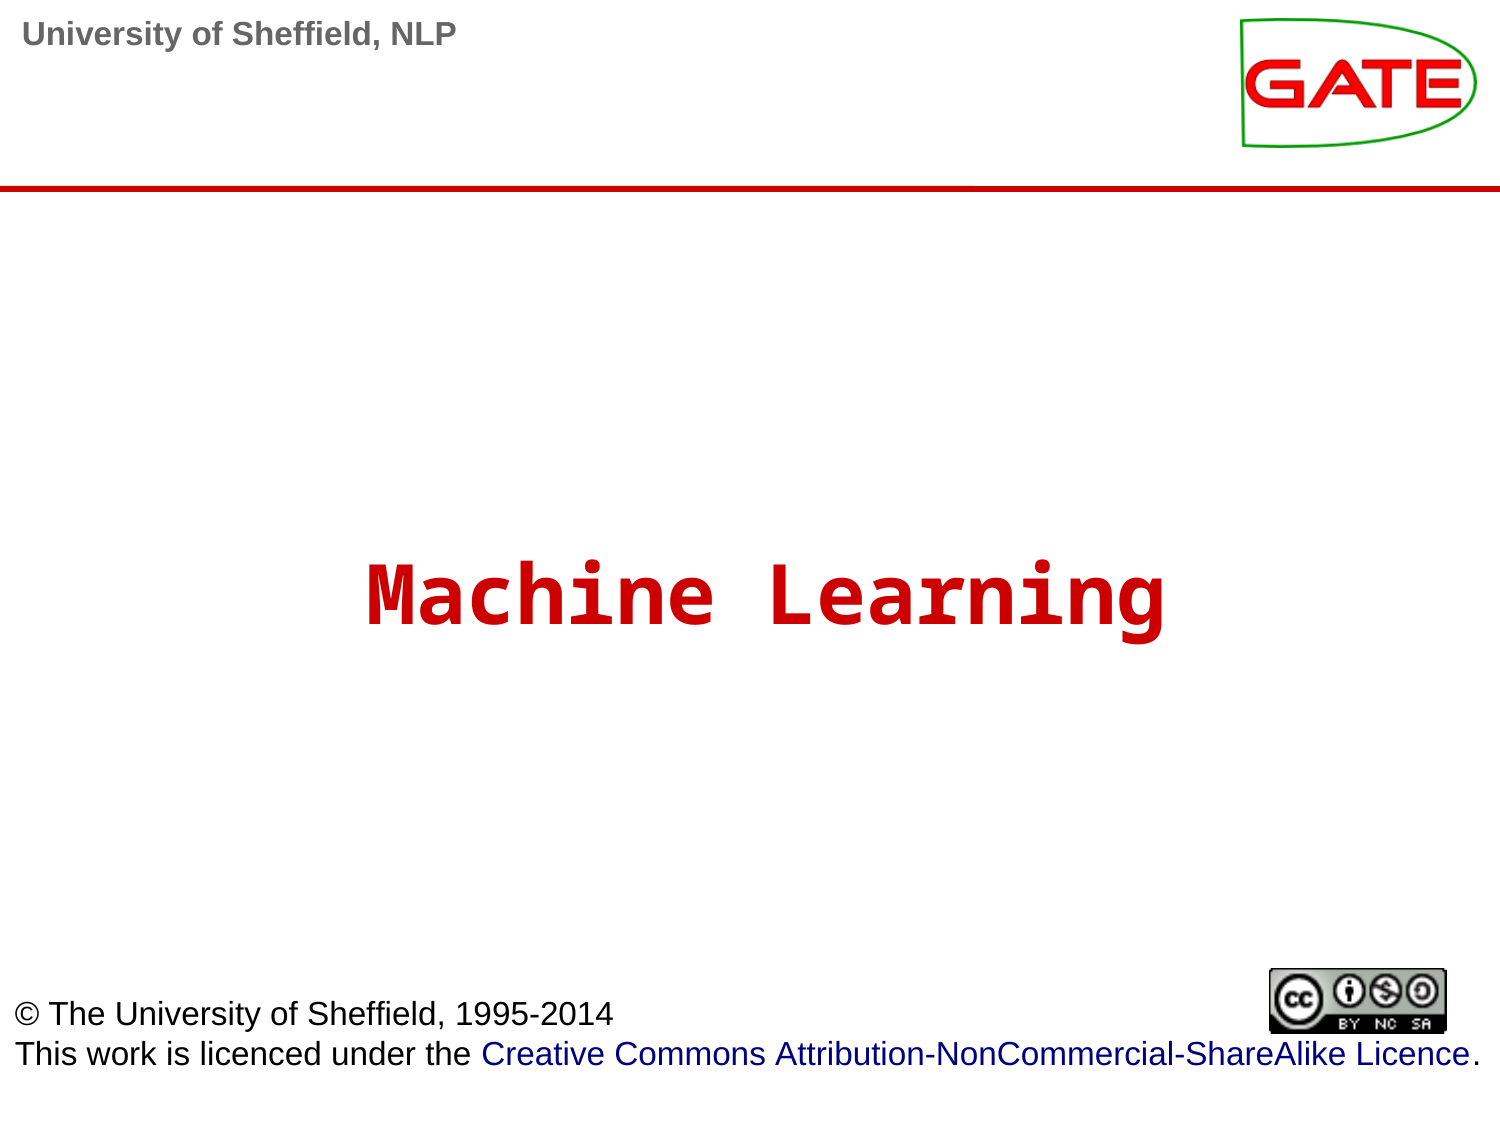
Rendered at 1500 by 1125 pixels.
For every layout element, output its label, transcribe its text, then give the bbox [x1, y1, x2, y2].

text_box © The University of Sheffield, 1995-2014 This work is licenced under the Creative Commons Attribution-NonCommercial-ShareAlike Licence. [0, 944, 1500, 1123]
text_box Machine Learning [5, 478, 1500, 711]
picture [1269, 968, 1447, 1034]
picture [1240, 18, 1477, 148]
